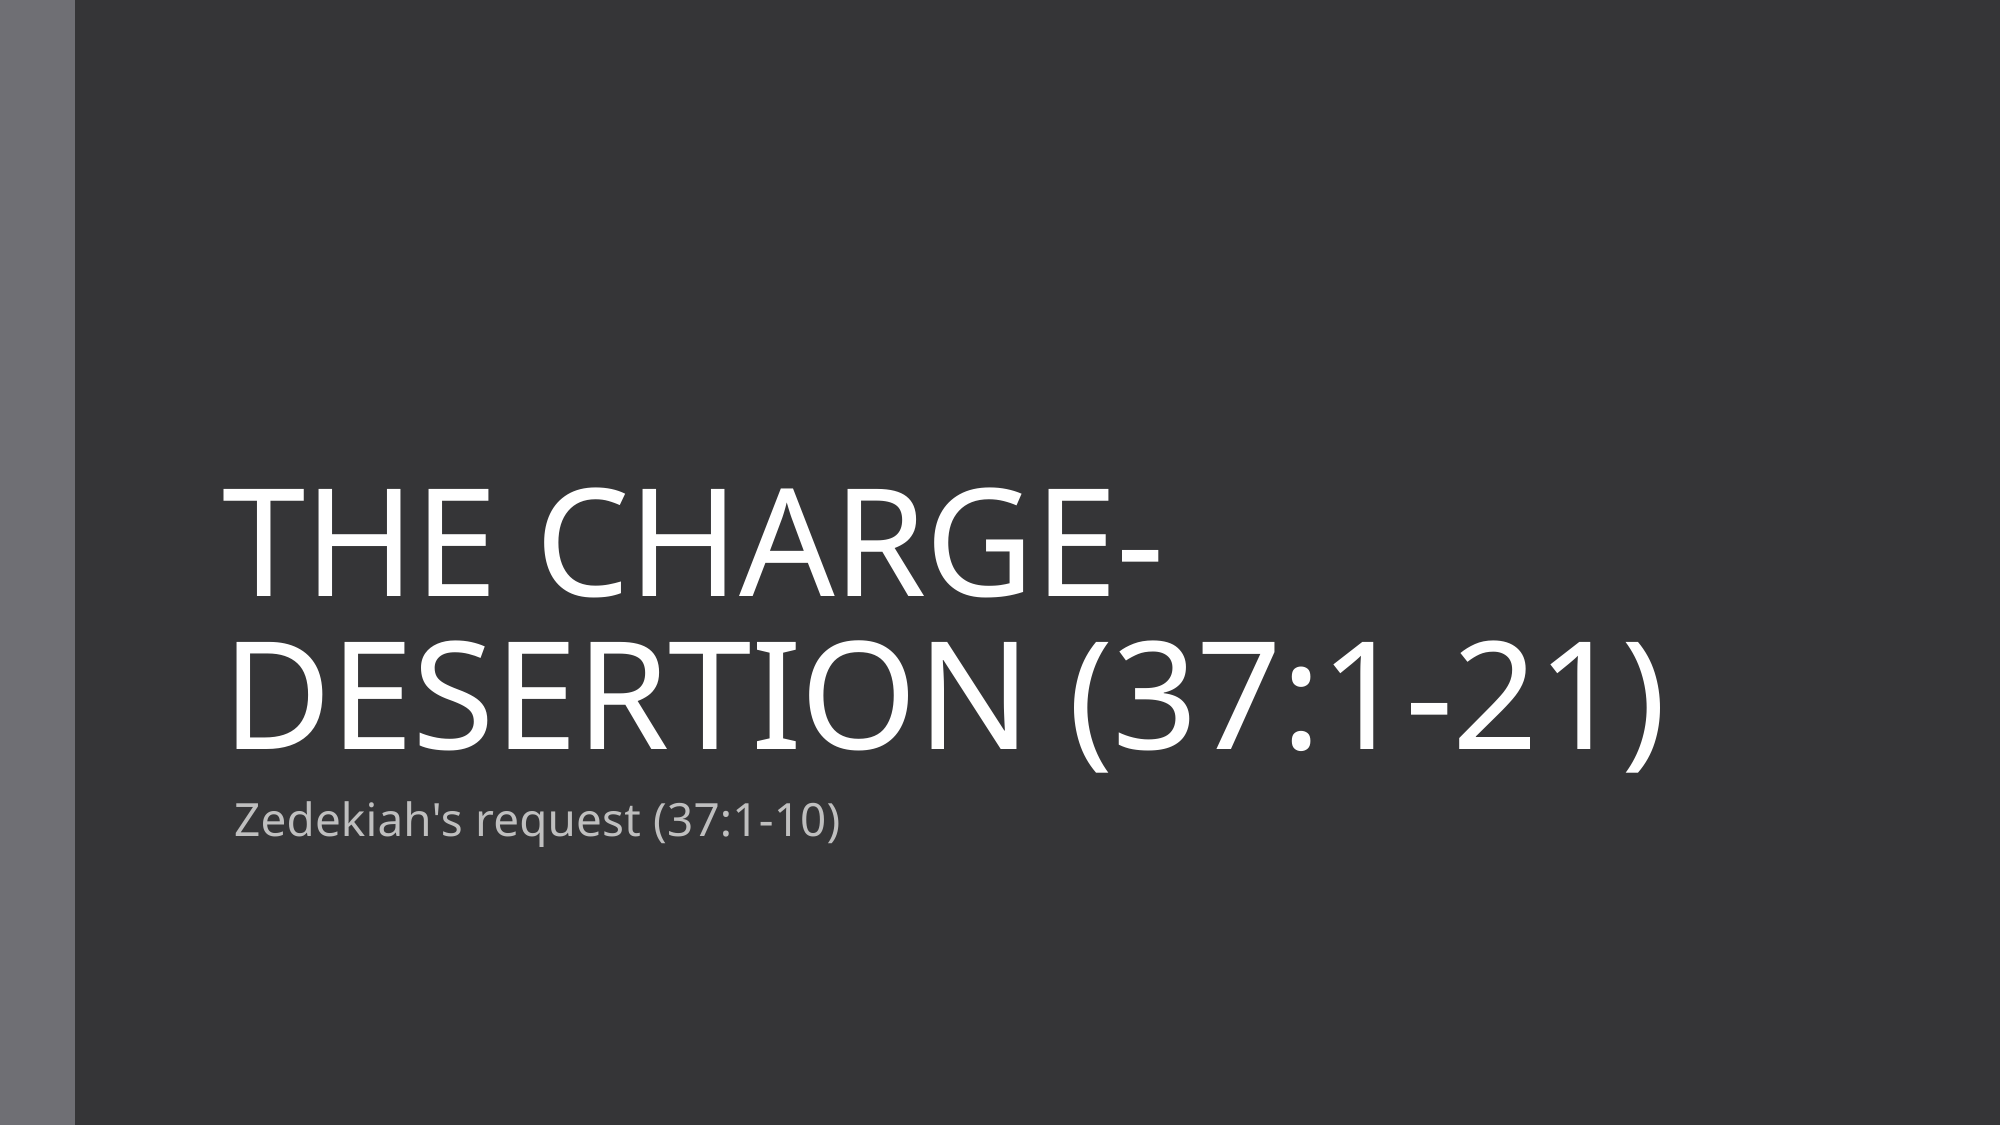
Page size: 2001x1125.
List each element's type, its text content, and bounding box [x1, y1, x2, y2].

subtitle Zedekiah's request (37:1-10) [206, 787, 1752, 1066]
title THE CHARGE-DESERTION (37:1-21) [206, 124, 1752, 787]
